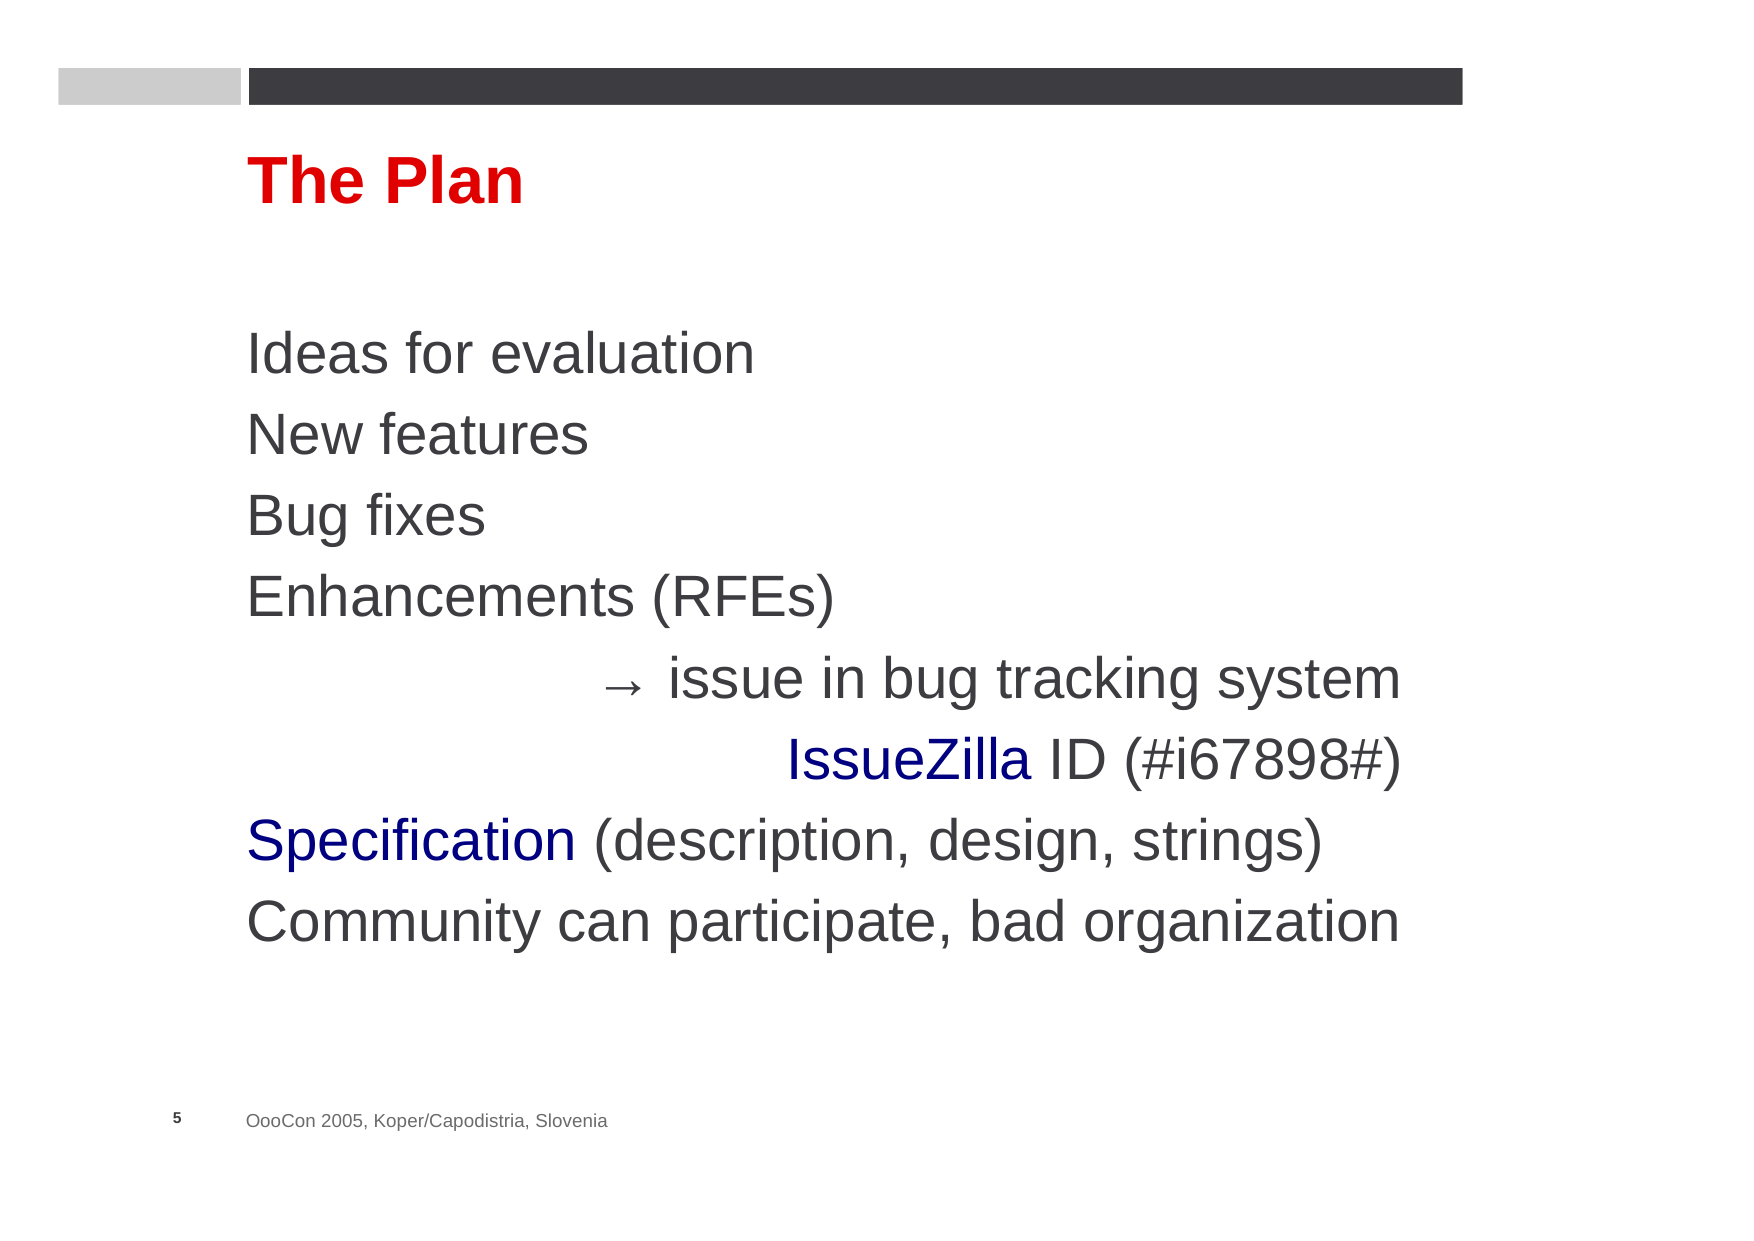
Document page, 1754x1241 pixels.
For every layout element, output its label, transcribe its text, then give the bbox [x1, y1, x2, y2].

list Ideas for evaluation New features Bug fixes Enhancements (RFEs) → issue in bug tracking system IssueZilla ID (#i67898#) Specification (description, design, strings) Community can participate, bad organization [246, 304, 1600, 1034]
title The Plan [247, 100, 1581, 263]
